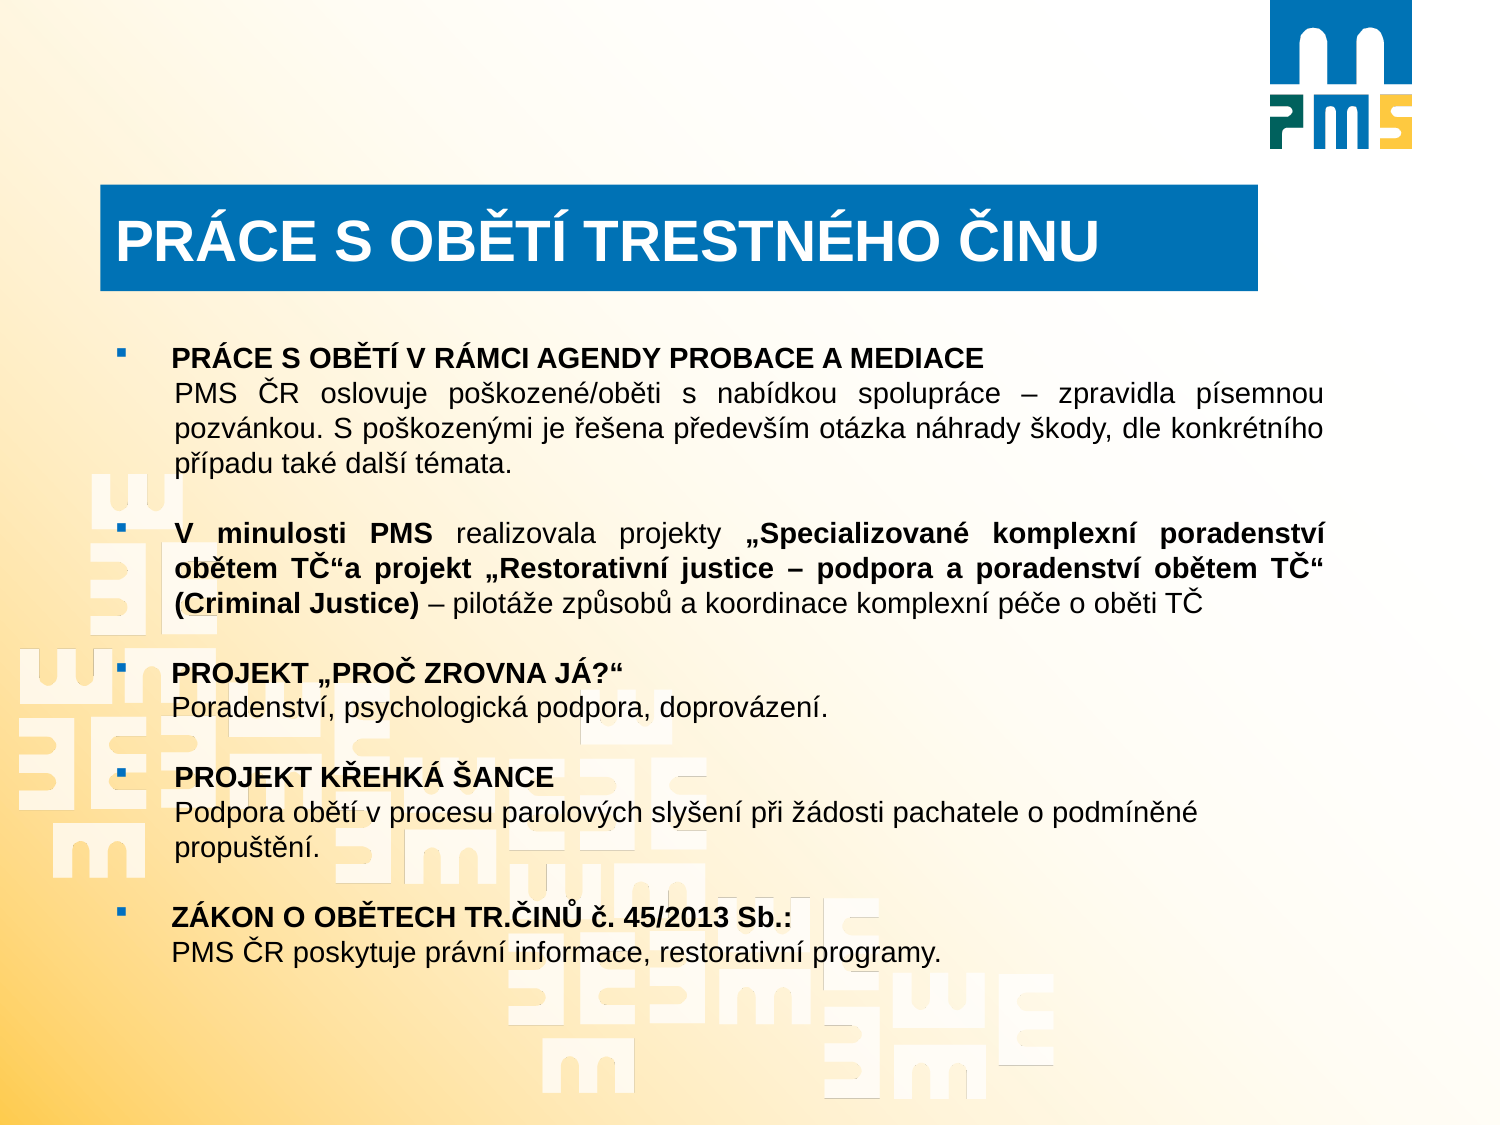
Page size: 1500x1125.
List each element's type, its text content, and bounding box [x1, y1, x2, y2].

text_box Práce s obětí v rámci agendy probace a mediace PMS ČR oslovuje poškozené/oběti s nabídkou spolupráce – zpravidla písemnou pozvánkou. S poškozenými je řešena především otázka náhrady škody, dle konkrétního případu také další témata. V minulosti PMS realizovala projekty „Specializované komplexní poradenství obětem TČ“a projekt „Restorativní justice – podpora a poradenství obětem TČ“ (Criminal Justice) – pilotáže způsobů a koordinace komplexní péče o oběti TČ PROJEKT „PROČ ZROVNA JÁ?“ Poradenství, psychologická podpora, doprovázení. PROJEKT KŘEHKÁ ŠANCE Podpora obětí v procesu parolových slyšení při žádosti pachatele o podmíněné propuštění. ZÁKON O OBĚTECH TR.ČINŮ č. 45/2013 Sb.: PMS ČR poskytuje právní informace, restorativní programy. [100, 314, 1341, 976]
picture [0, 0, 1500, 1125]
title Práce s obětí trestného činu [100, 184, 1258, 292]
